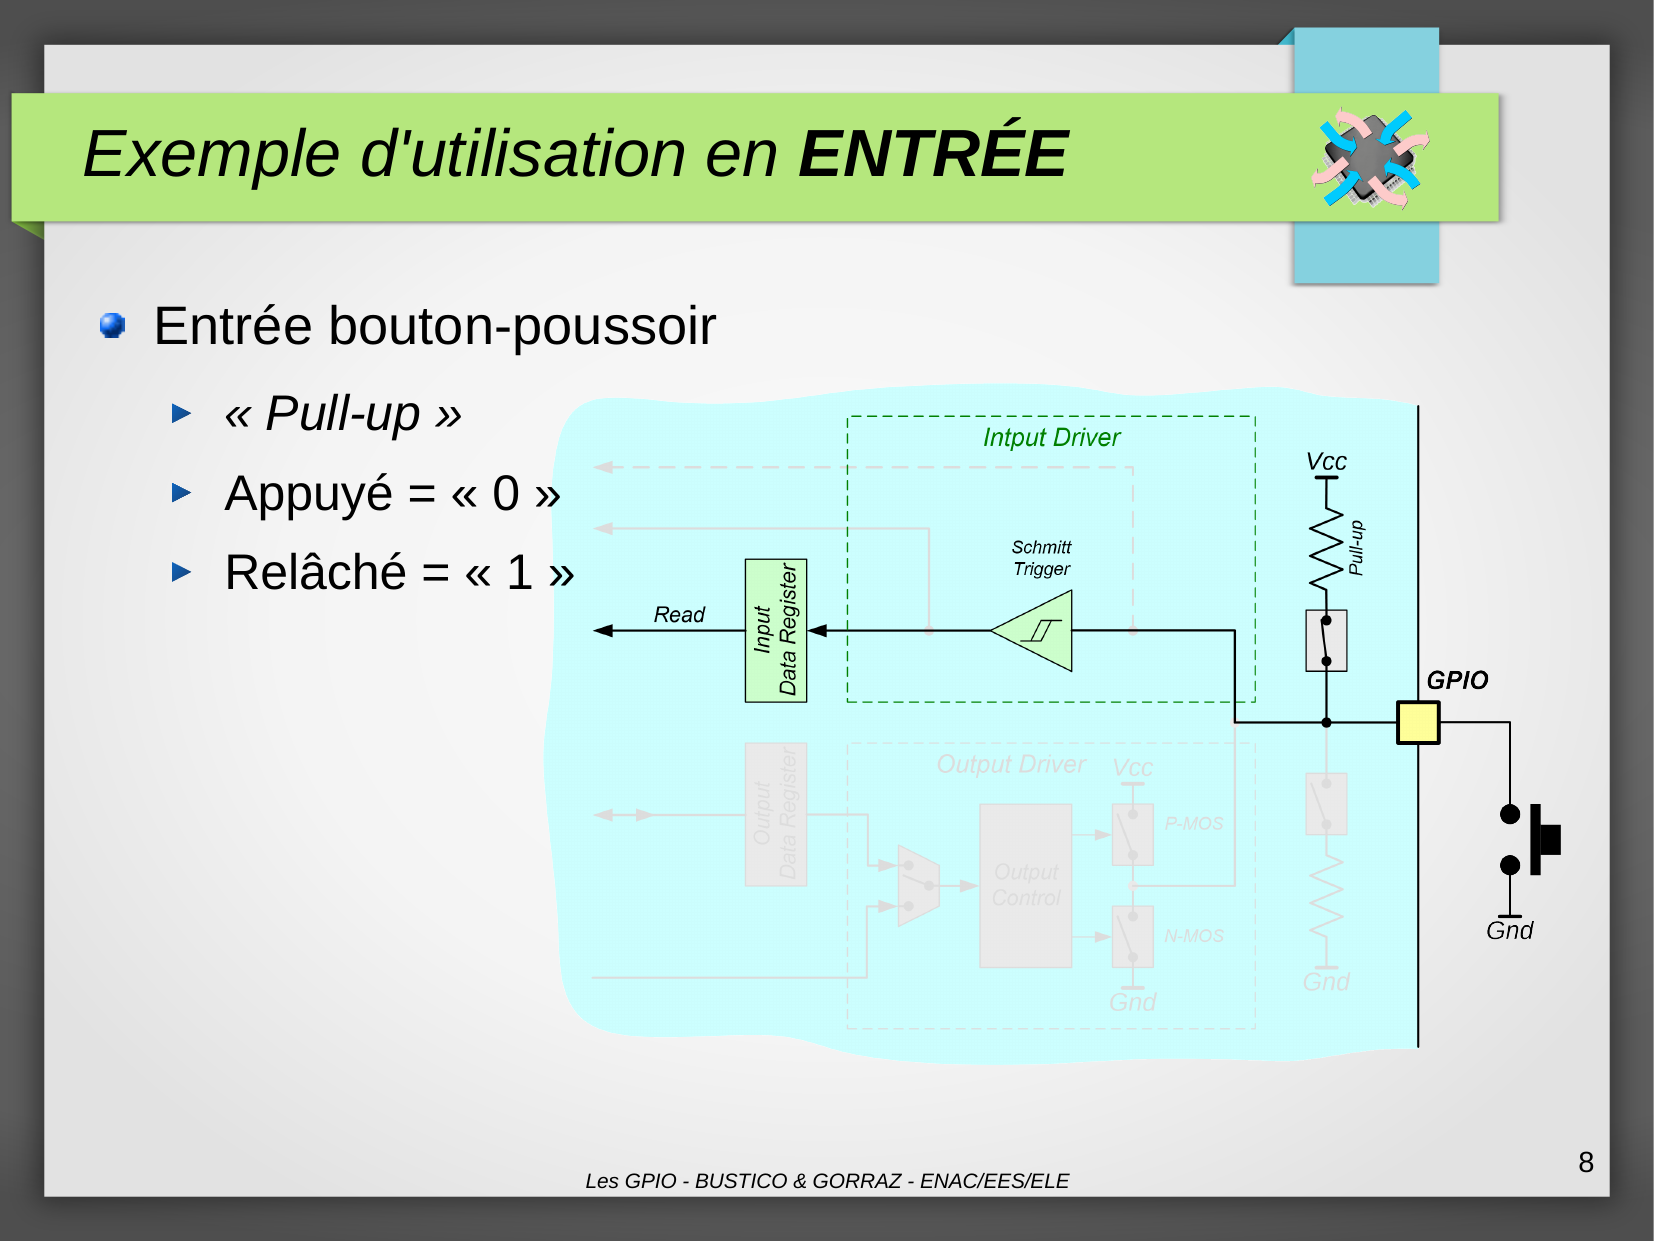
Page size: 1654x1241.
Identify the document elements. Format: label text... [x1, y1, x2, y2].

title Exemple d'utilisation en ENTRÉE [82, 94, 1264, 213]
picture [0, 0, 1654, 1241]
list Entrée bouton-poussoir « Pull-up » Appuyé = « 0 » Relâché = « 1 » [82, 295, 721, 674]
